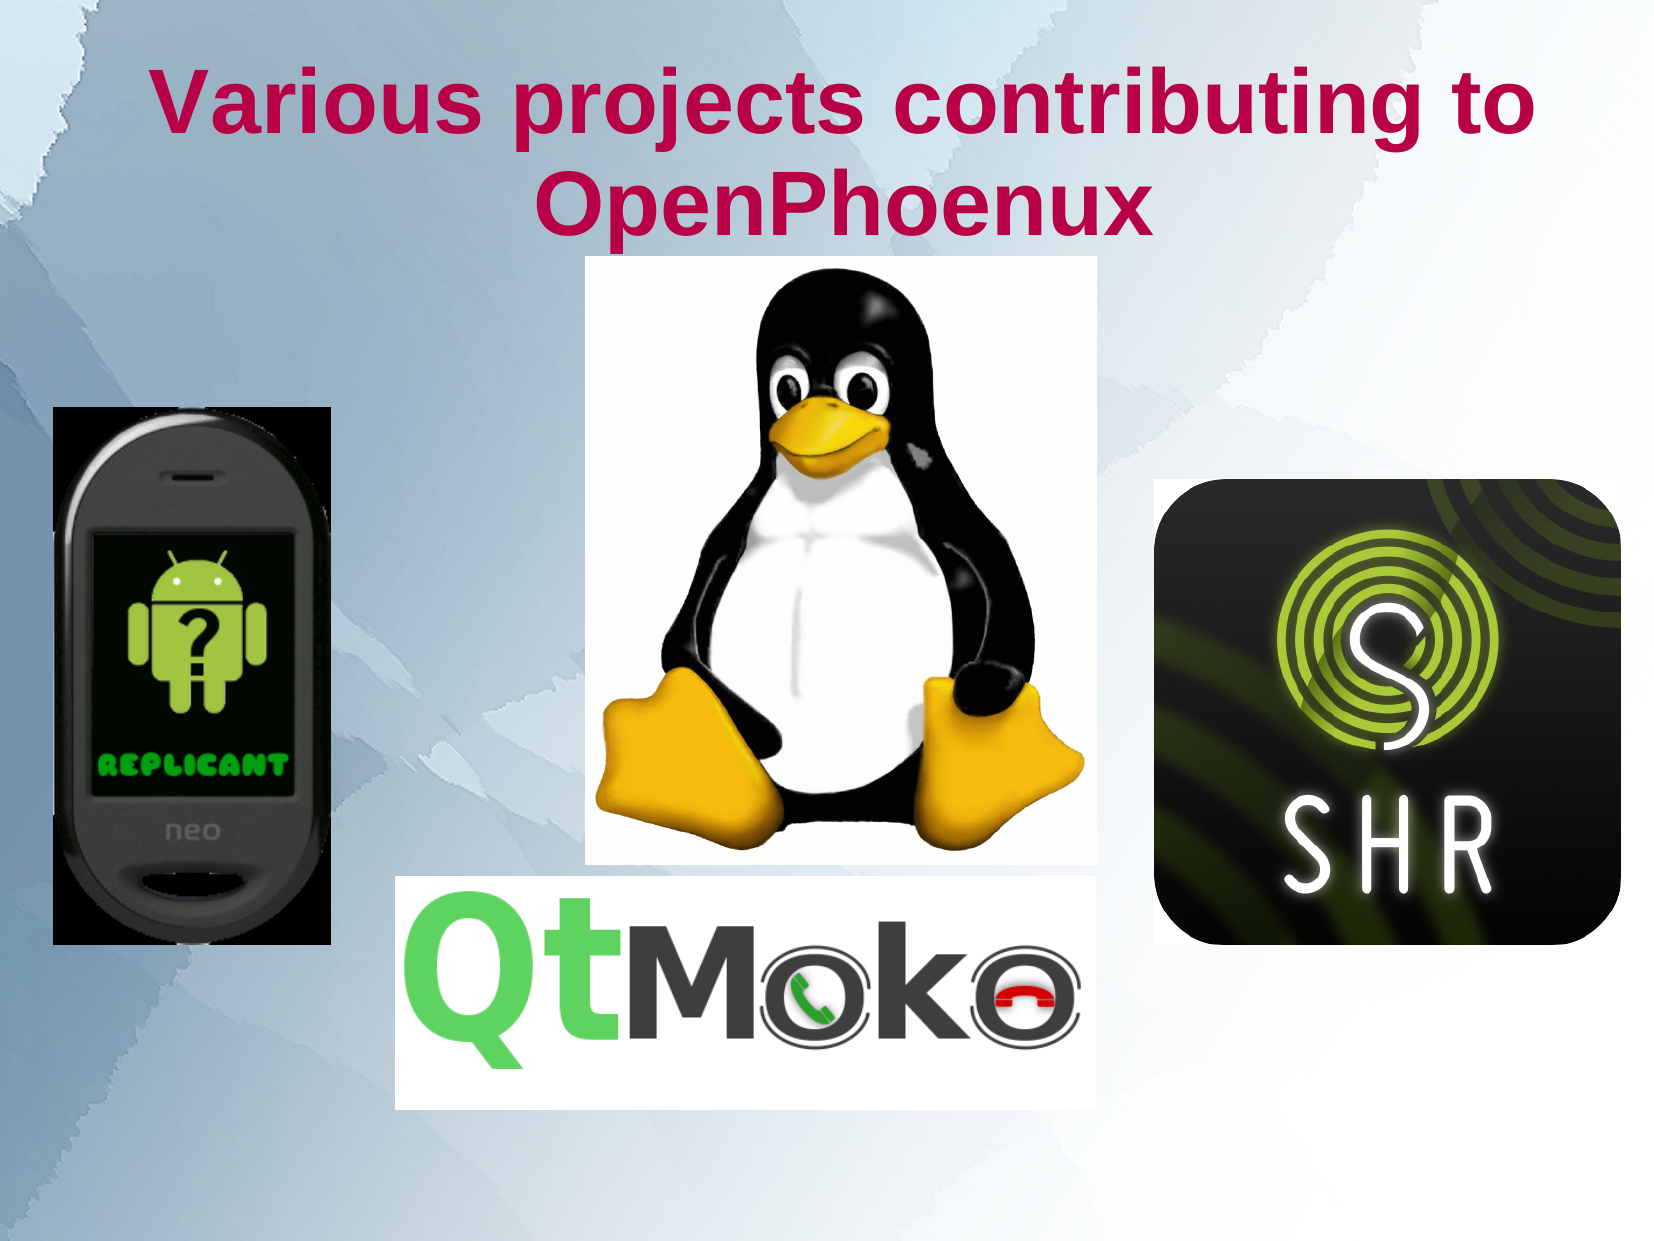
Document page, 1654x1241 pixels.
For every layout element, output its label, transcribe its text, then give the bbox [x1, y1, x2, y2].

title Various projects contributing to OpenPhoenux [118, 49, 1571, 257]
picture [0, 0, 1654, 1241]
